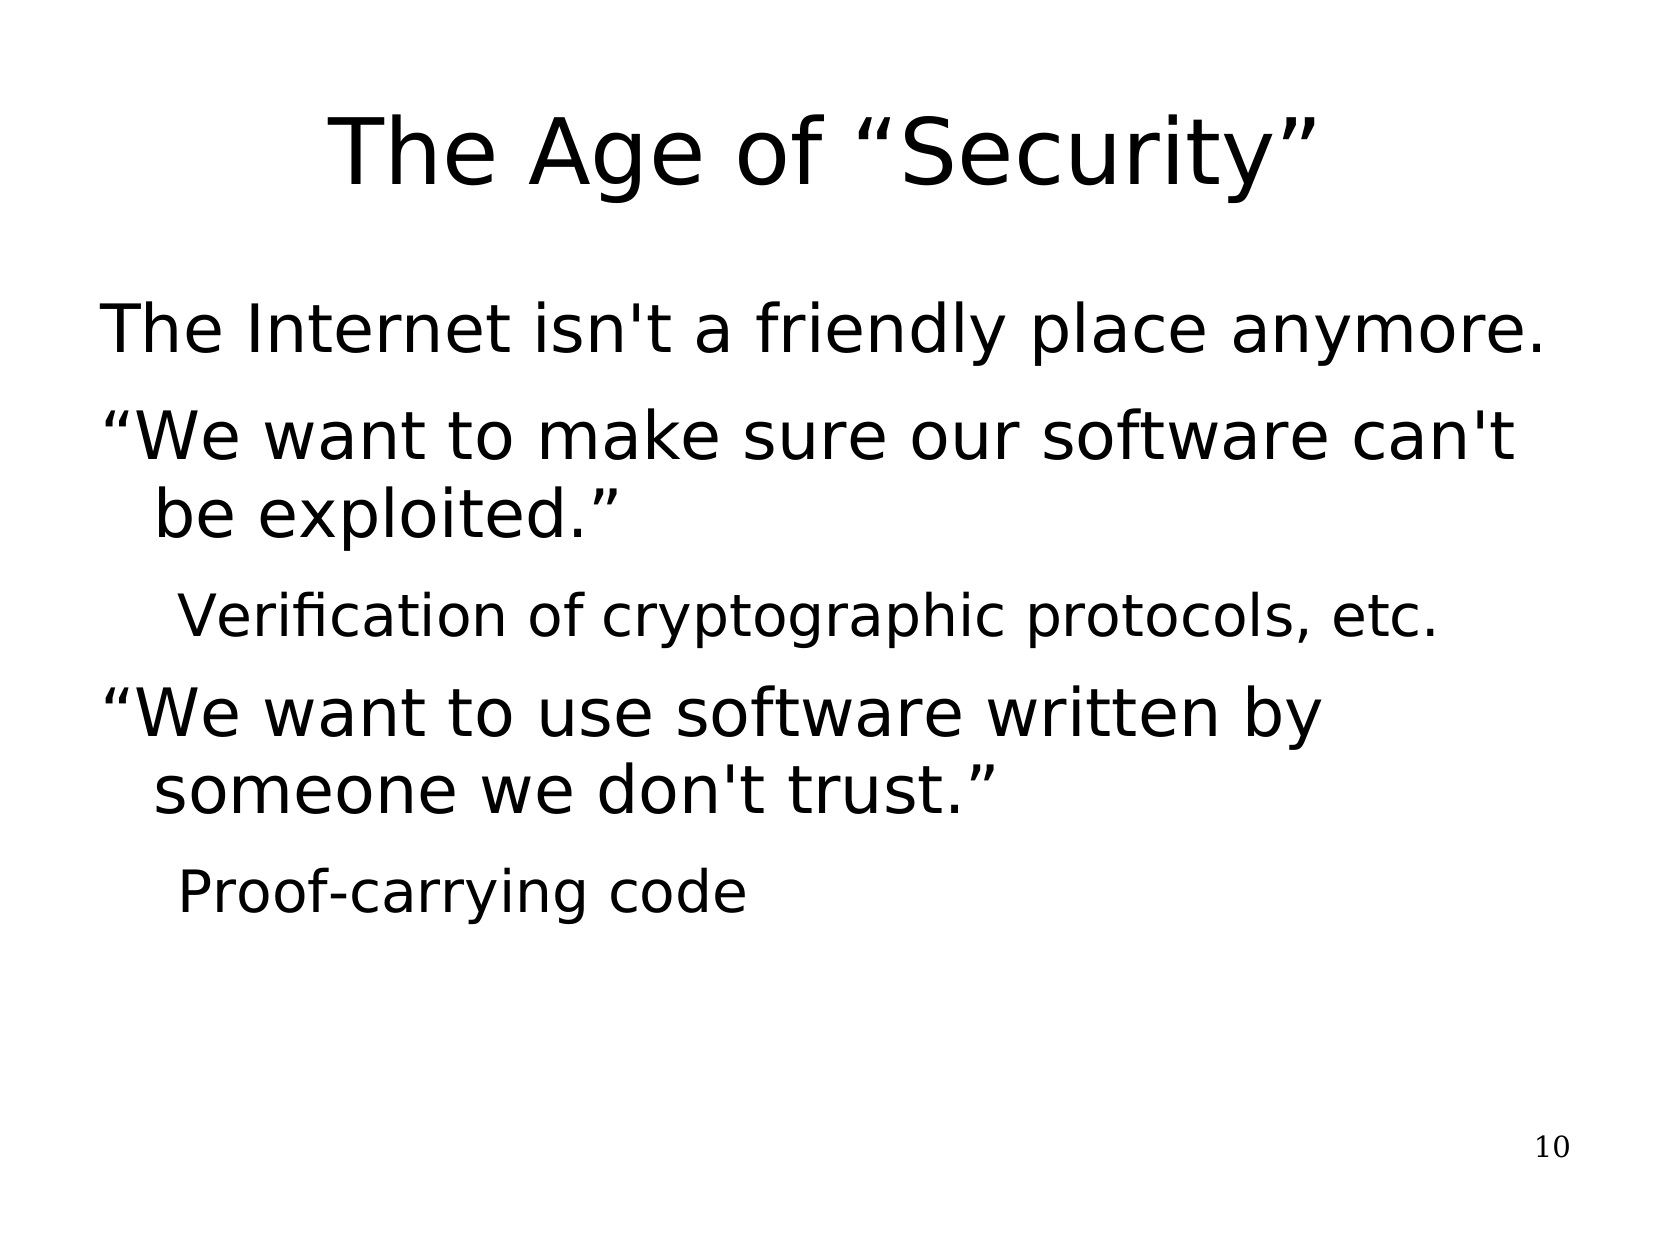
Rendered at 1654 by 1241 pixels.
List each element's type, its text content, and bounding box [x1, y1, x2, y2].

list The Internet isn't a friendly place anymore. “We want to make sure our software can't be exploited.” Verification of cryptographic protocols, etc. “We want to use software written by someone we don't trust.” Proof-carrying code [82, 290, 1571, 1109]
title The Age of “Security” [82, 49, 1571, 257]
